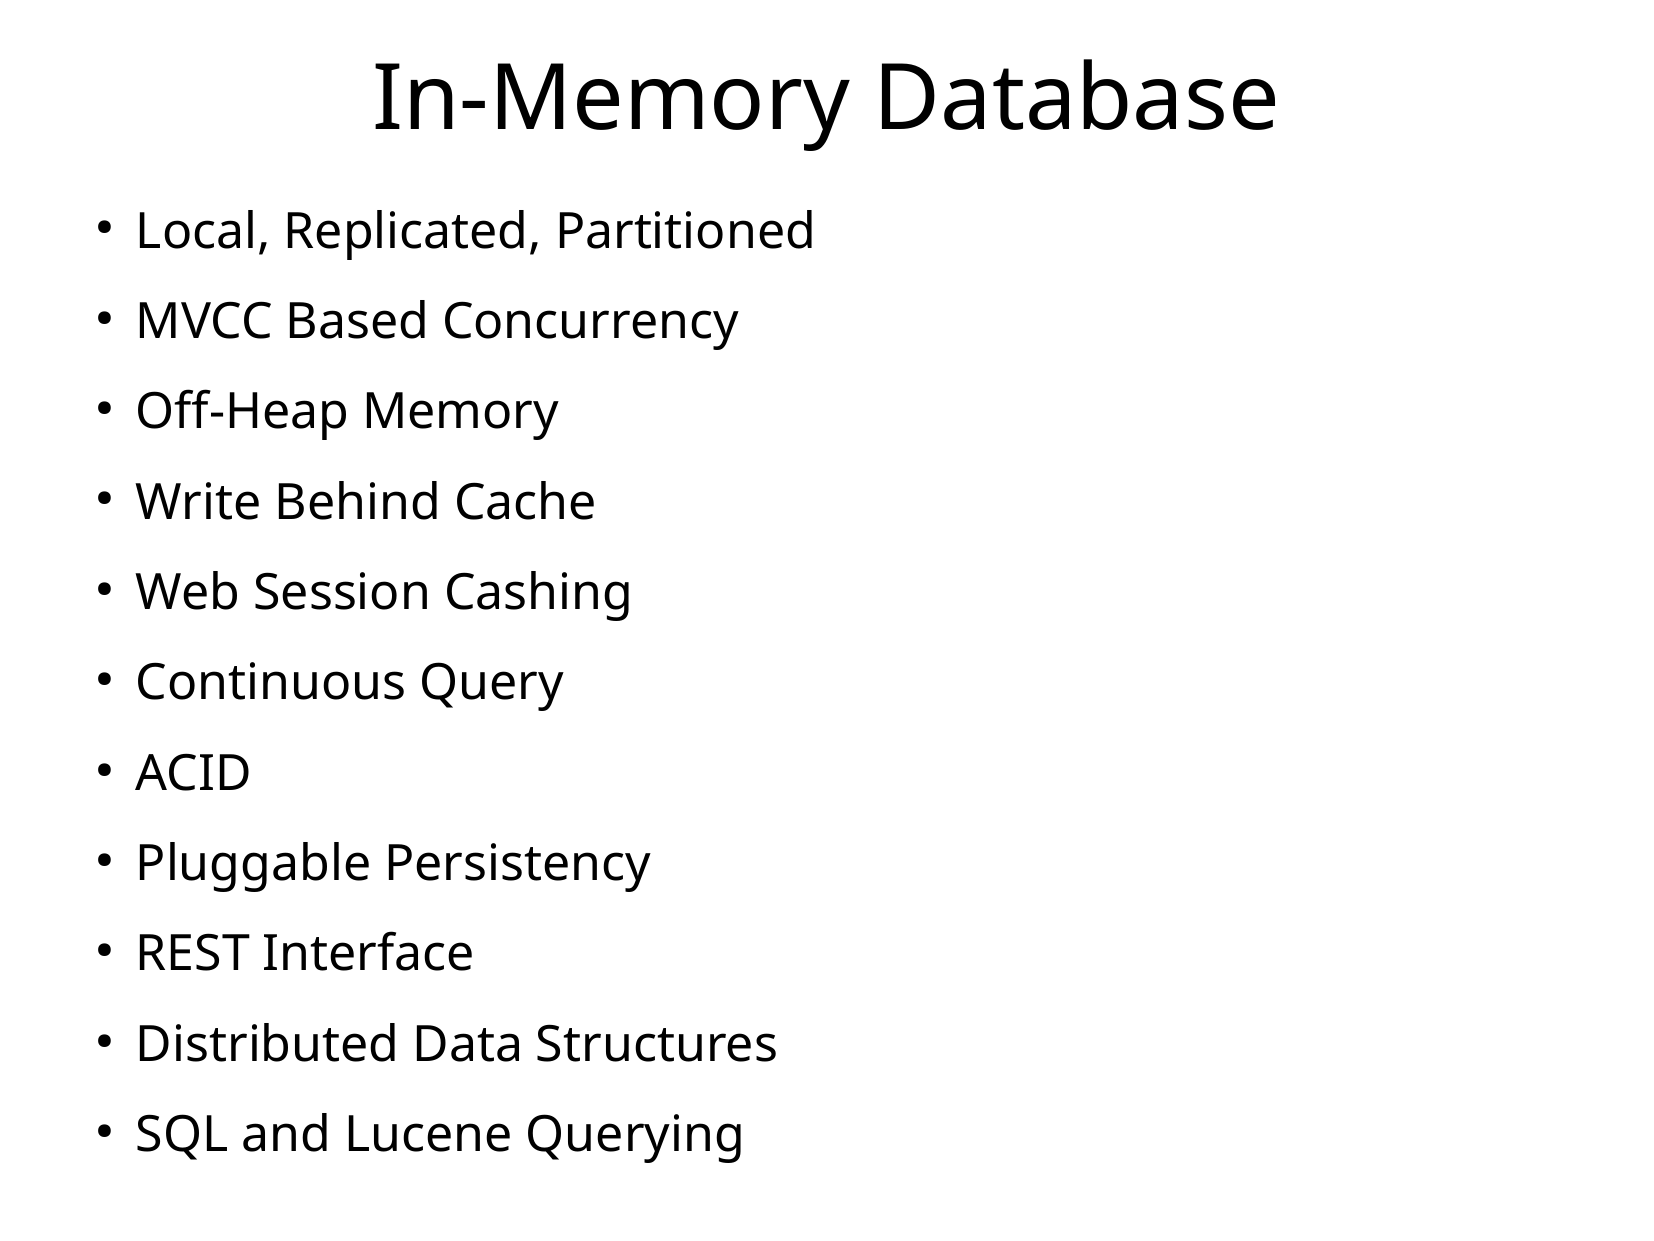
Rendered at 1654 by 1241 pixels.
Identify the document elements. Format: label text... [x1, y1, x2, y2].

list Local, Replicated, Partitioned MVCC Based Concurrency Off-Heap Memory Write Behind Cache Web Session Cashing Continuous Query ACID Pluggable Persistency REST Interface Distributed Data Structures SQL and Lucene Querying [82, 194, 1571, 1171]
title In-Memory Database [82, 0, 1571, 194]
